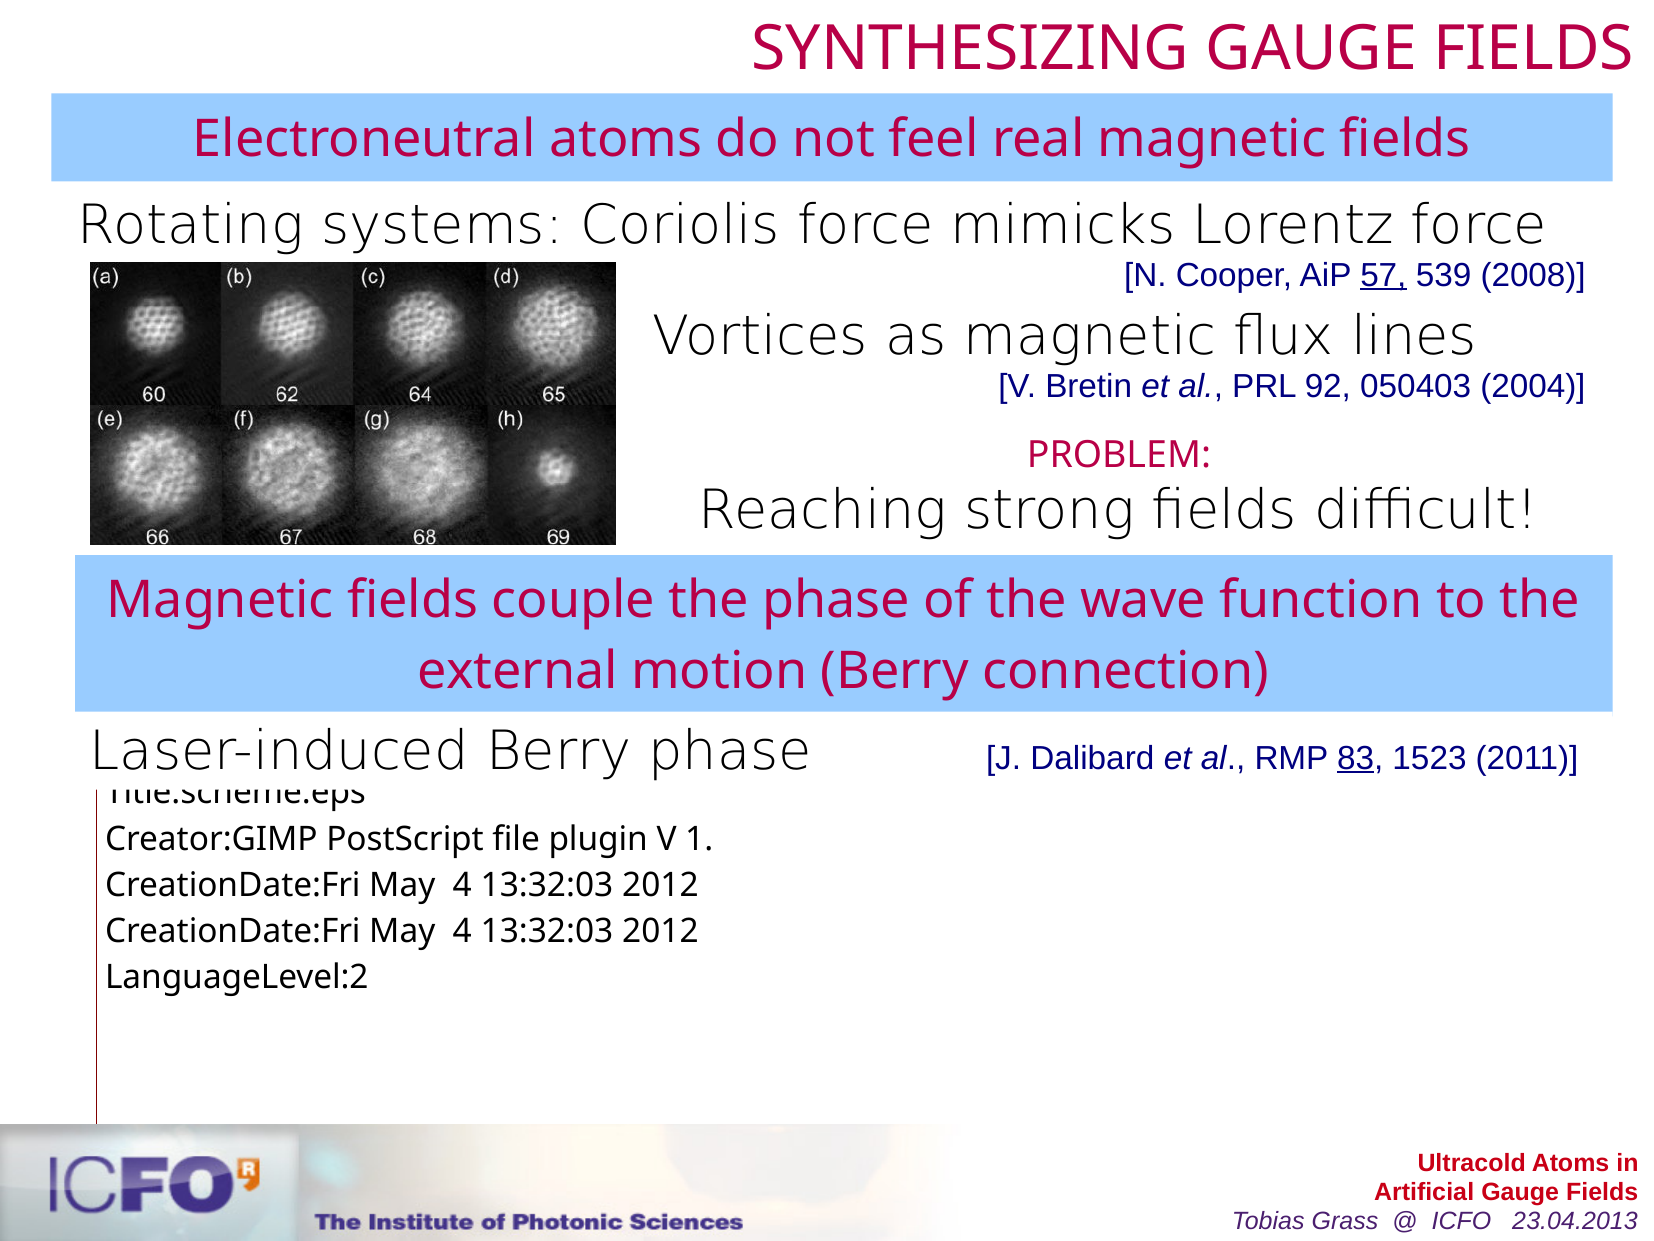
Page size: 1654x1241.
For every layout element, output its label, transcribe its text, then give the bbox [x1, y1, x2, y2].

picture [0, 790, 1536, 1241]
text_box Electroneutral atoms do not feel real magnetic fields [51, 93, 1613, 182]
text_box Laser-induced Berry phase [J. Dalibard et al., RMP 83, 1523 (2011)] [75, 711, 1613, 790]
text_box Magnetic fields couple the phase of the wave function to the external motion (Berry connection) [75, 555, 1613, 711]
text_box Vortices as magnetic flux lines [V. Bretin et al., PRL 92, 050403 (2004)] PROBLEM: Reaching strong fields difficult! [637, 296, 1601, 565]
picture [90, 262, 616, 545]
text_box SYNTHESIZING GAUGE FIELDS [0, 0, 1651, 99]
text_box Ultracold Atoms in Artificial Gauge Fields Tobias Grass @ ICFO 23.04.2013 [712, 1138, 1654, 1241]
text_box Rotating systems: Coriolis force mimicks Lorentz force [N. Cooper, AiP 57, 539 (2008)] [63, 186, 1601, 301]
